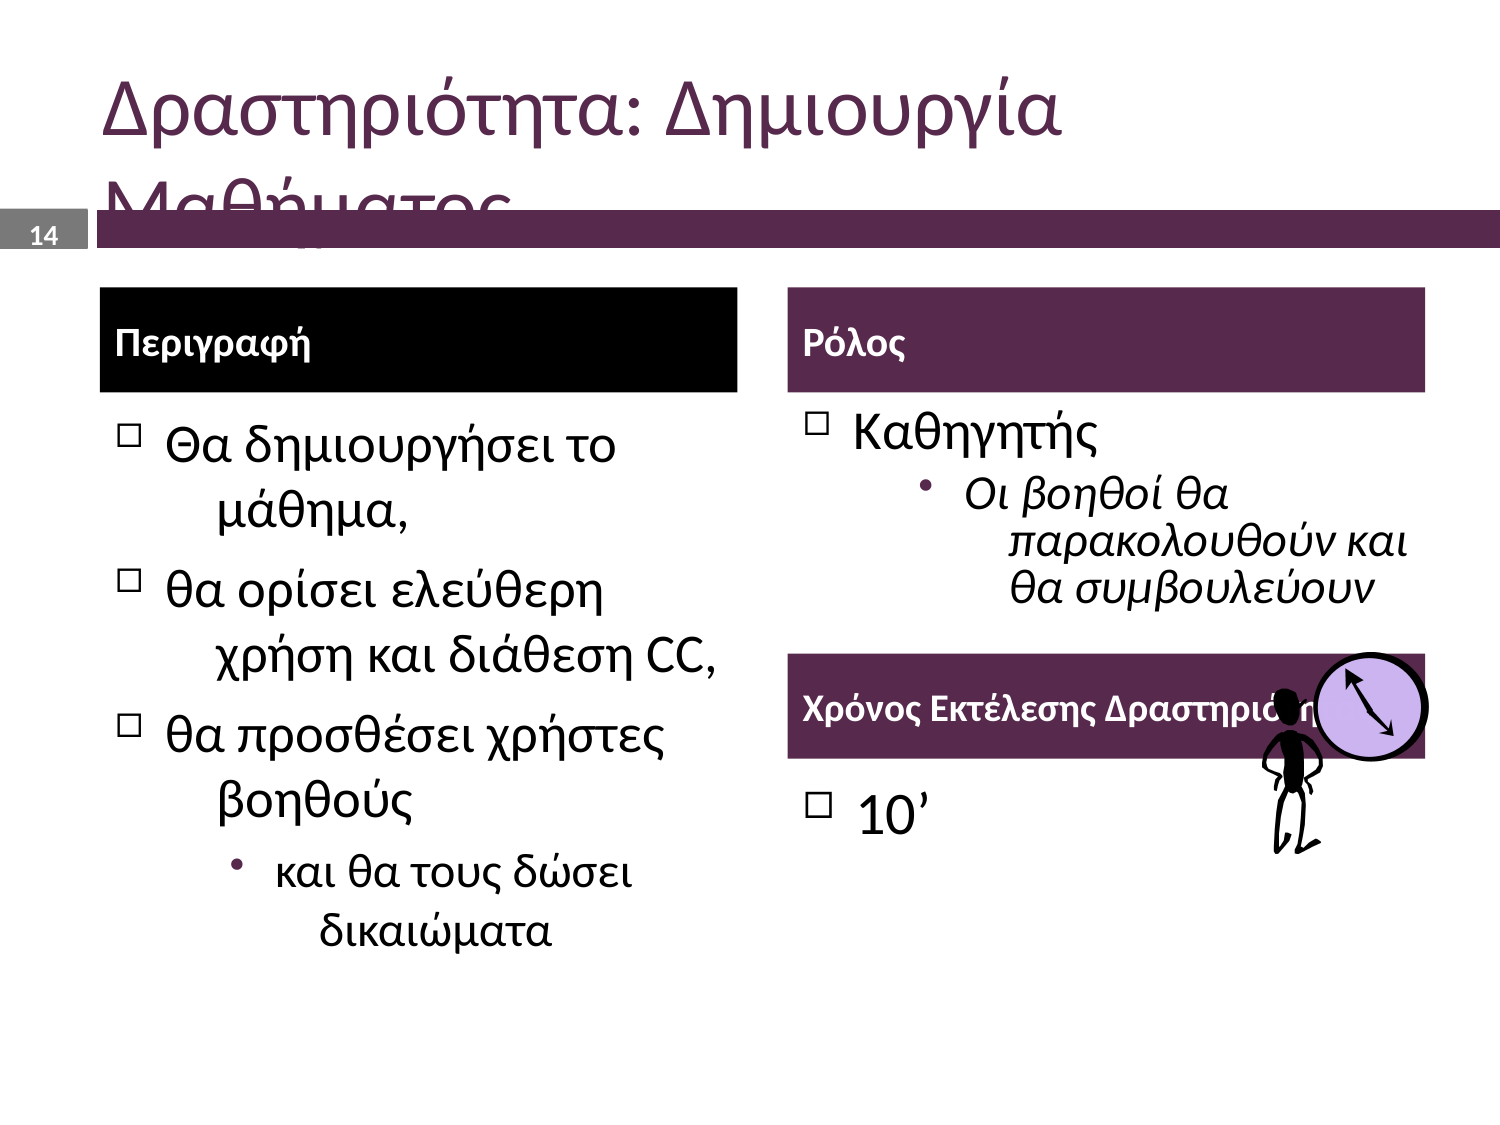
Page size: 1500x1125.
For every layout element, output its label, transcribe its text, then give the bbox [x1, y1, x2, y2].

picture [1262, 652, 1429, 854]
list 10’ [787, 766, 1426, 988]
title Δραστηριότητα: Δημιουργία Μαθήματος [87, 44, 1426, 188]
list Θα δημιουργήσει το μάθημα, θα ορίσει ελεύθερη χρήση και διάθεση CC, θα προσθέσει χρήστες βοηθούς και θα τους δώσει δικαιώματα [99, 399, 738, 988]
list Περιγραφή [99, 287, 738, 393]
list Καθηγητής Οι βοηθοί θα παρακολουθούν και θα συμβουλεύουν [787, 399, 1426, 634]
list Χρόνος Εκτέλεσης Δραστηριότητας [787, 653, 1262, 759]
text_box [0, 208, 88, 249]
list Ρόλος [787, 287, 1426, 393]
